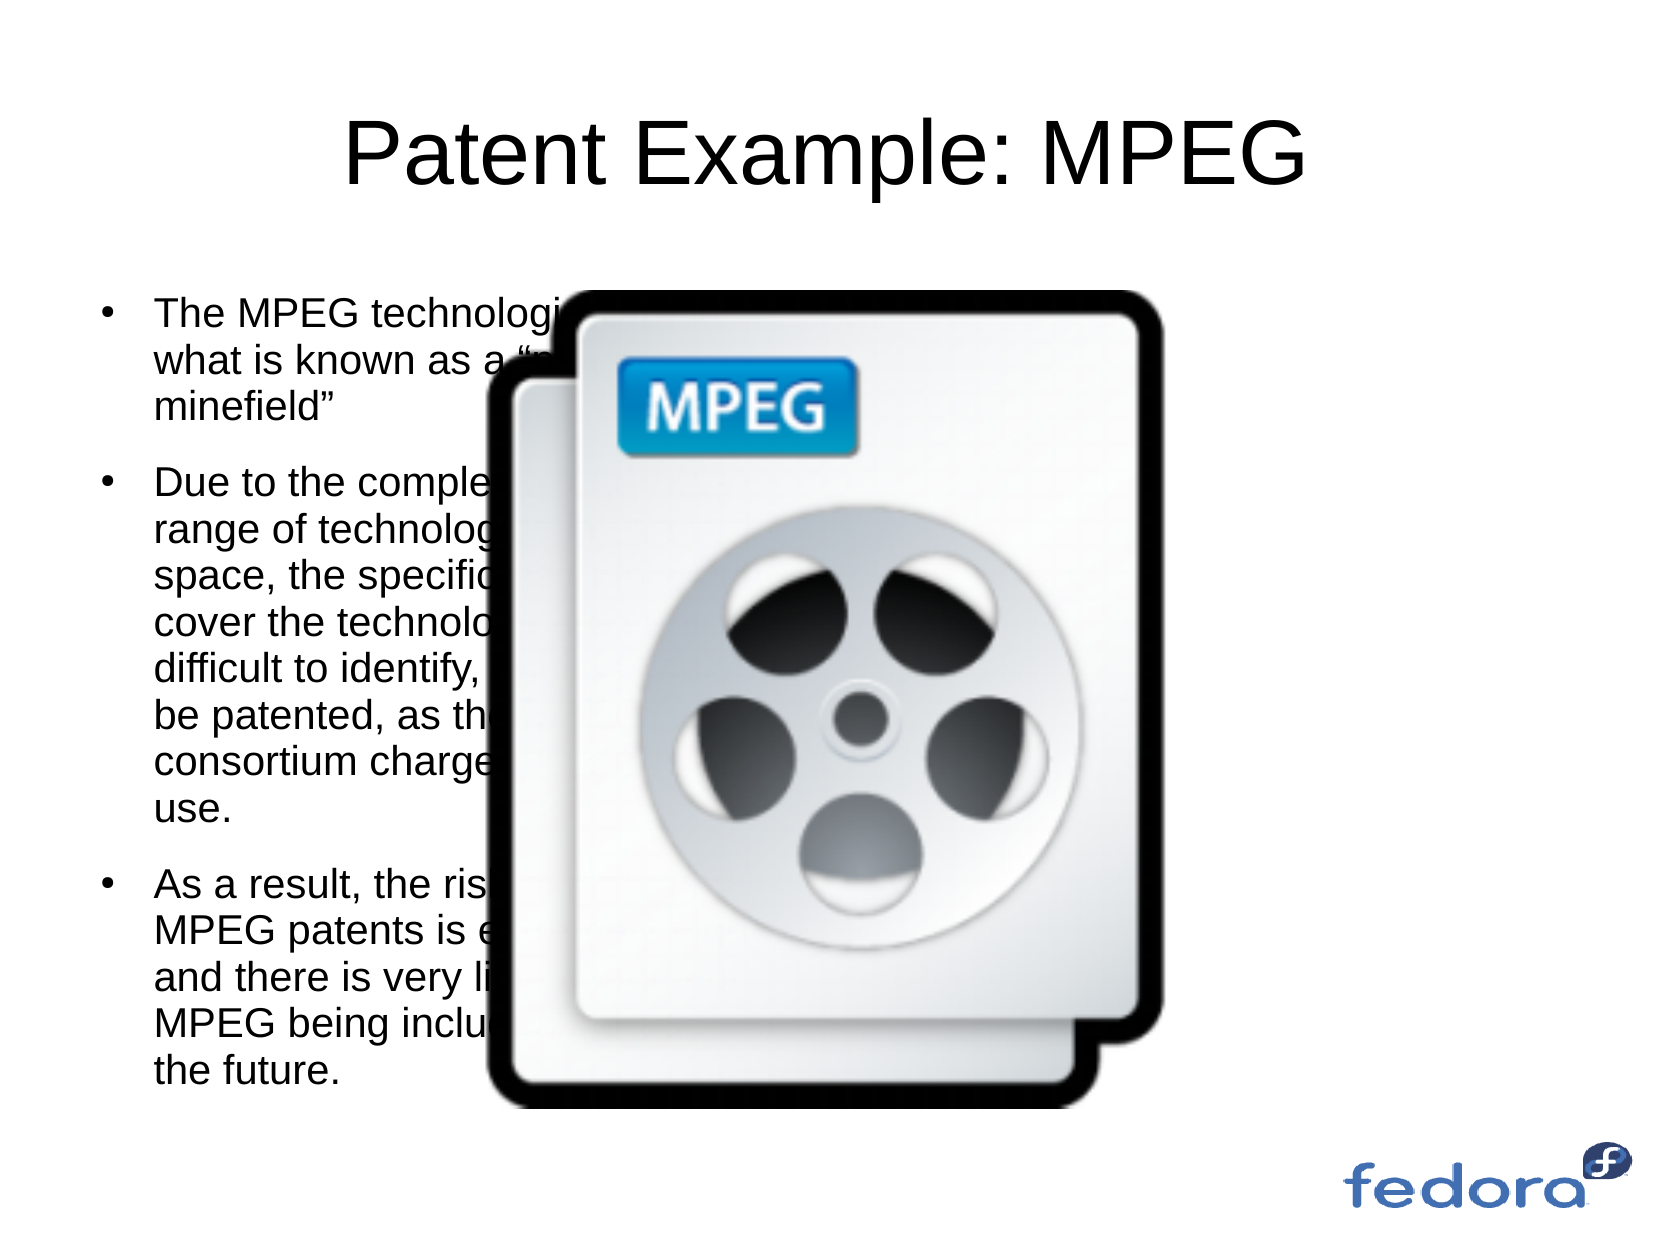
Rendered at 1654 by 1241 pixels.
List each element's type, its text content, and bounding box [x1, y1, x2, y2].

list The MPEG technologies are in what is known as a “patent minefield” Due to the complexity and wide range of technologies in use in the space, the specific patents which cover the technology are very difficult to identify, but it is known to be patented, as the MPEG consortium charges royalties for use. As a result, the risk of infringing MPEG patents is extremely high, and there is very little chance of MPEG being included in Fedora in the future. [82, 290, 417, 1094]
title Patent Example: MPEG [82, 56, 1571, 250]
picture [417, 290, 1572, 1109]
picture [1332, 1124, 1651, 1227]
